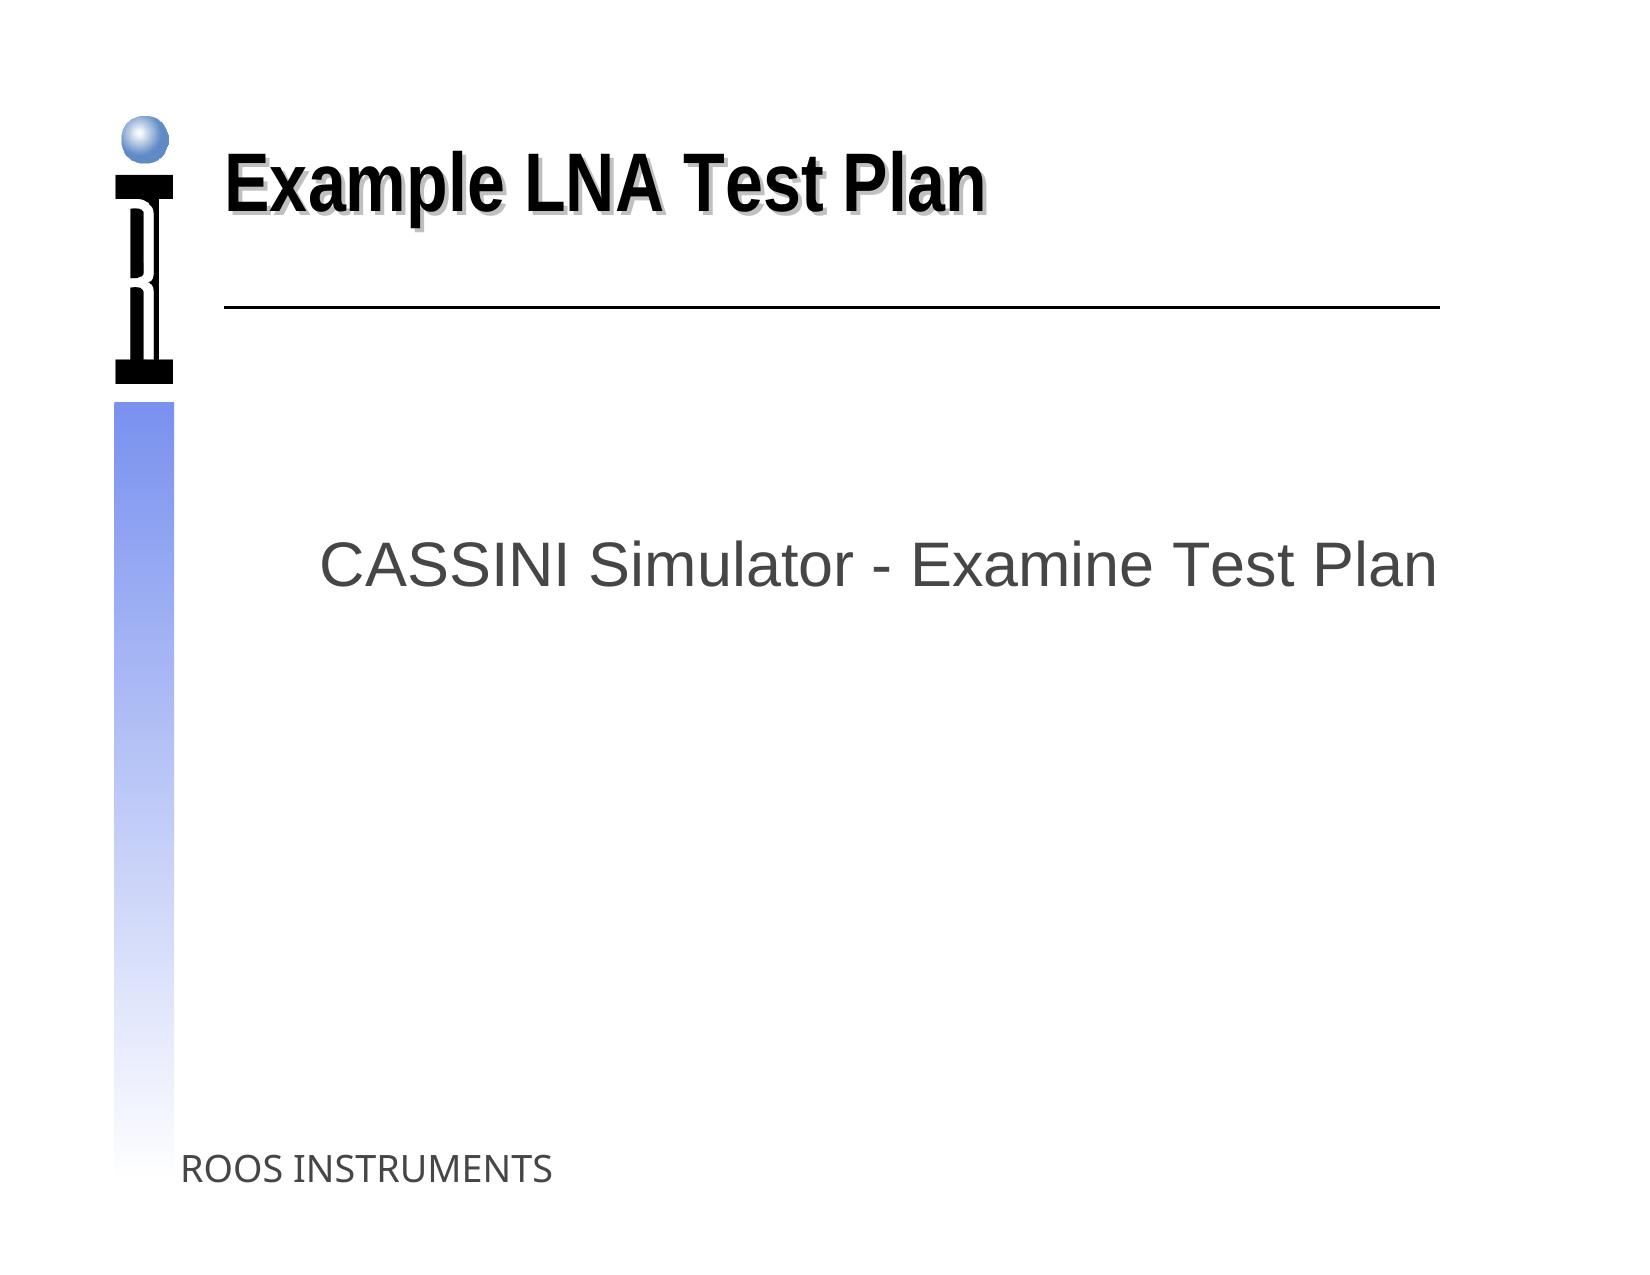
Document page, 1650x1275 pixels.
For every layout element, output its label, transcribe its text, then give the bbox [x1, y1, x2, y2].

text_box CASSINI Simulator - Examine Test Plan [319, 528, 1484, 656]
text_box Example LNA Test Plan [224, 142, 1445, 302]
